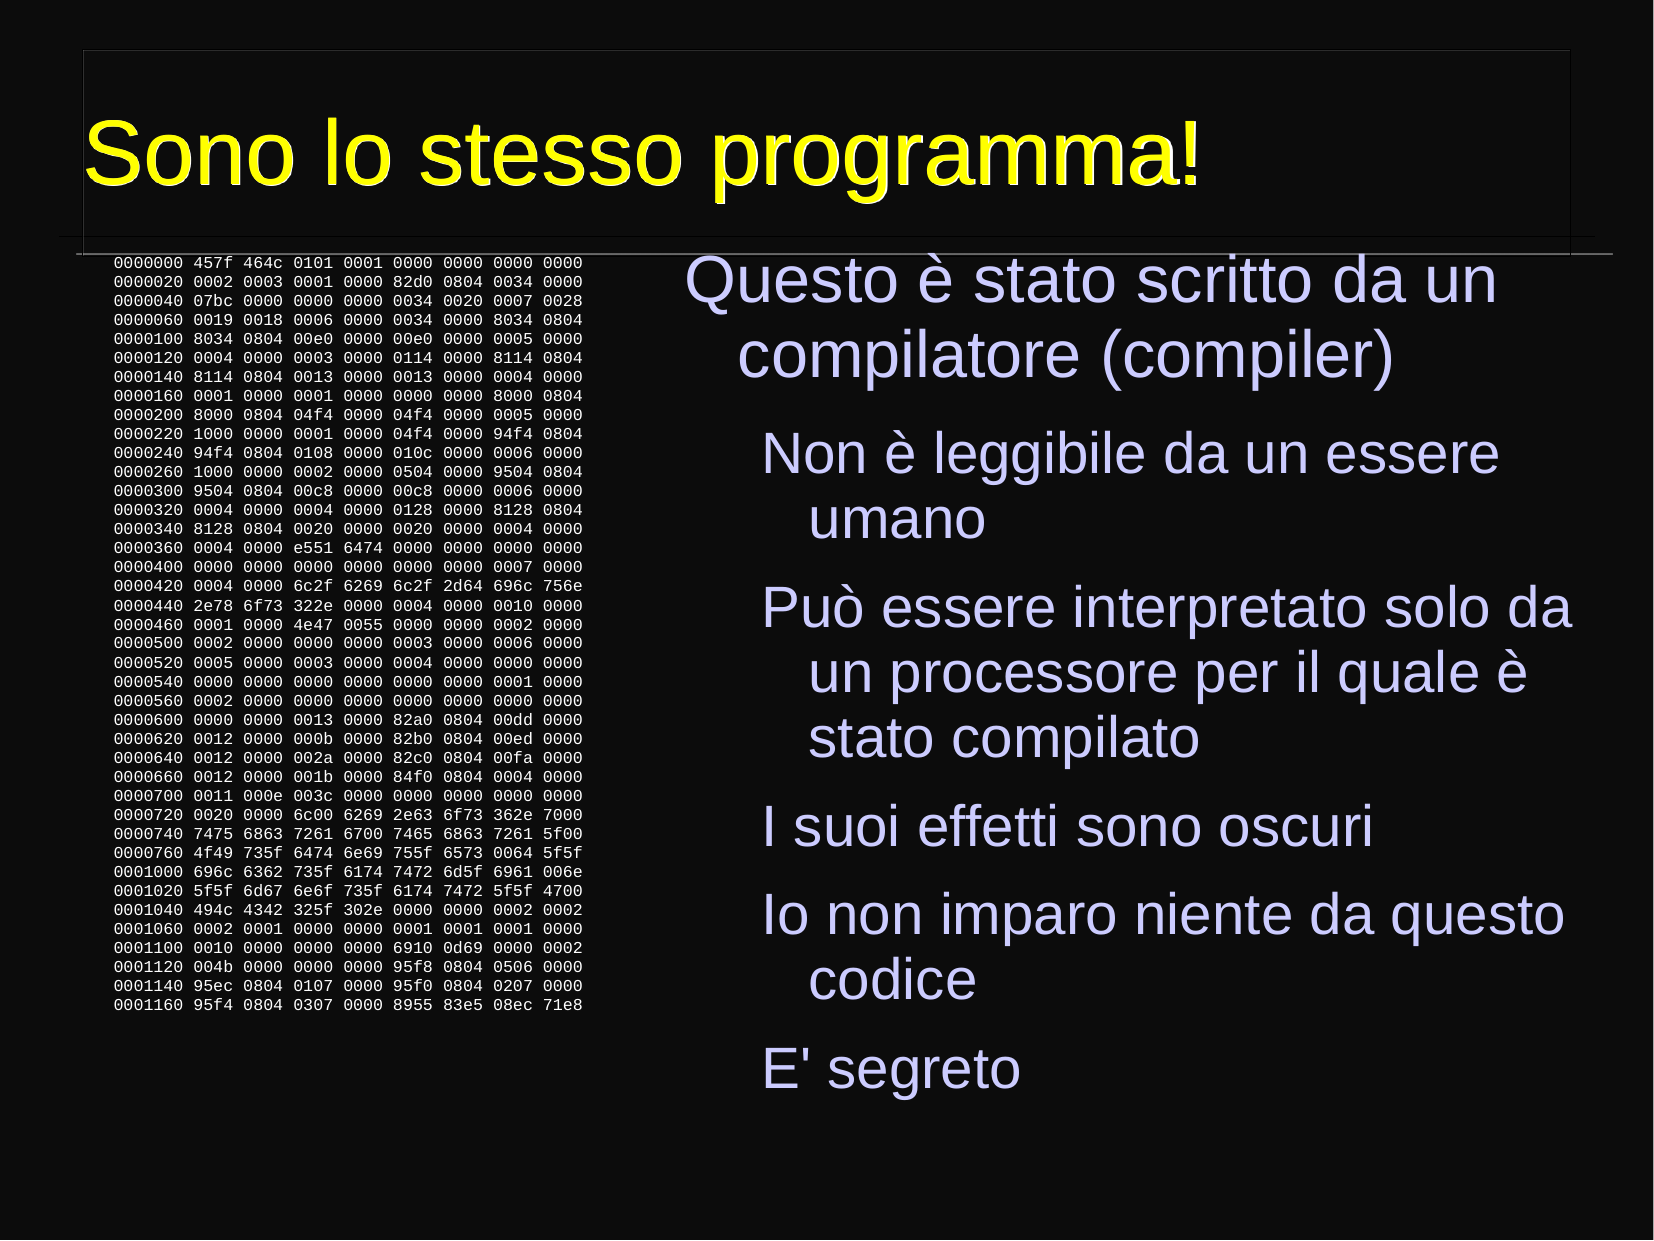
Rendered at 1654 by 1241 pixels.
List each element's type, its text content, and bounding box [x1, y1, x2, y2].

list Questo è stato scritto da un compilatore (compiler) Non è leggibile da un essere umano Può essere interpretato solo da un processore per il quale è stato compilato I suoi effetti sono oscuri Io non imparo niente da questo codice E' segreto [667, 242, 1598, 1127]
title Sono lo stesso programma! [82, 49, 1571, 257]
text_box 0000000 457f 464c 0101 0001 0000 0000 0000 0000 0000020 0002 0003 0001 0000 82d0 0804 0034 0000 0000040 07bc 0000 0000 0000 0034 0020 0007 0028 0000060 0019 0018 0006 0000 0034 0000 8034 0804 0000100 8034 0804 00e0 0000 00e0 0000 0005 0000 0000120 0004 0000 0003 0000 0114 0000 8114 0804 0000140 8114 0804 0013 0000 0013 0000 0004 0000 0000160 0001 0000 0001 0000 0000 0000 8000 0804 0000200 8000 0804 04f4 0000 04f4 0000 0005 0000 0000220 1000 0000 0001 0000 04f4 0000 94f4 0804 0000240 94f4 0804 0108 0000 010c 0000 0006 0000 0000260 1000 0000 0002 0000 0504 0000 9504 0804 0000300 9504 0804 00c8 0000 00c8 0000 0006 0000 0000320 0004 0000 0004 0000 0128 0000 8128 0804 0000340 8128 0804 0020 0000 0020 0000 0004 0000 0000360 0004 0000 e551 6474 0000 0000 0000 0000 0000400 0000 0000 0000 0000 0000 0000 0007 0000 0000420 0004 0000 6c2f 6269 6c2f 2d64 696c 756e 0000440 2e78 6f73 322e 0000 0004 0000 0010 0000 0000460 0001 0000 4e47 0055 0000 0000 0002 0000 0000500 0002 0000 0000 0000 0003 0000 0006 0000 0000520 0005 0000 0003 0000 0004 0000 0000 0000 0000540 0000 0000 0000 0000 0000 0000 0001 0000 0000560 0002 0000 0000 0000 0000 0000 0000 0000 0000600 0000 0000 0013 0000 82a0 0804 00dd 0000 0000620 0012 0000 000b 0000 82b0 0804 00ed 0000 0000640 0012 0000 002a 0000 82c0 0804 00fa 0000 0000660 0012 0000 001b 0000 84f0 0804 0004 0000 0000700 0011 000e 003c 0000 0000 0000 0000 0000 0000720 0020 0000 6c00 6269 2e63 6f73 362e 7000 0000740 7475 6863 7261 6700 7465 6863 7261 5f00 0000760 4f49 735f 6474 6e69 755f 6573 0064 5f5f 0001000 696c 6362 735f 6174 7472 6d5f 6961 006e 0001020 5f5f 6d67 6e6f 735f 6174 7472 5f5f 4700 0001040 494c 4342 325f 302e 0000 0000 0002 0002 0001060 0002 0001 0000 0000 0001 0001 0001 0000 0001100 0010 0000 0000 0000 6910 0d69 0000 0002 0001120 004b 0000 0000 0000 95f8 0804 0506 0000 0001140 95ec 0804 0107 0000 95f0 0804 0207 0000 0001160 95f4 0804 0307 0000 8955 83e5 08ec 71e8 [98, 247, 650, 1139]
